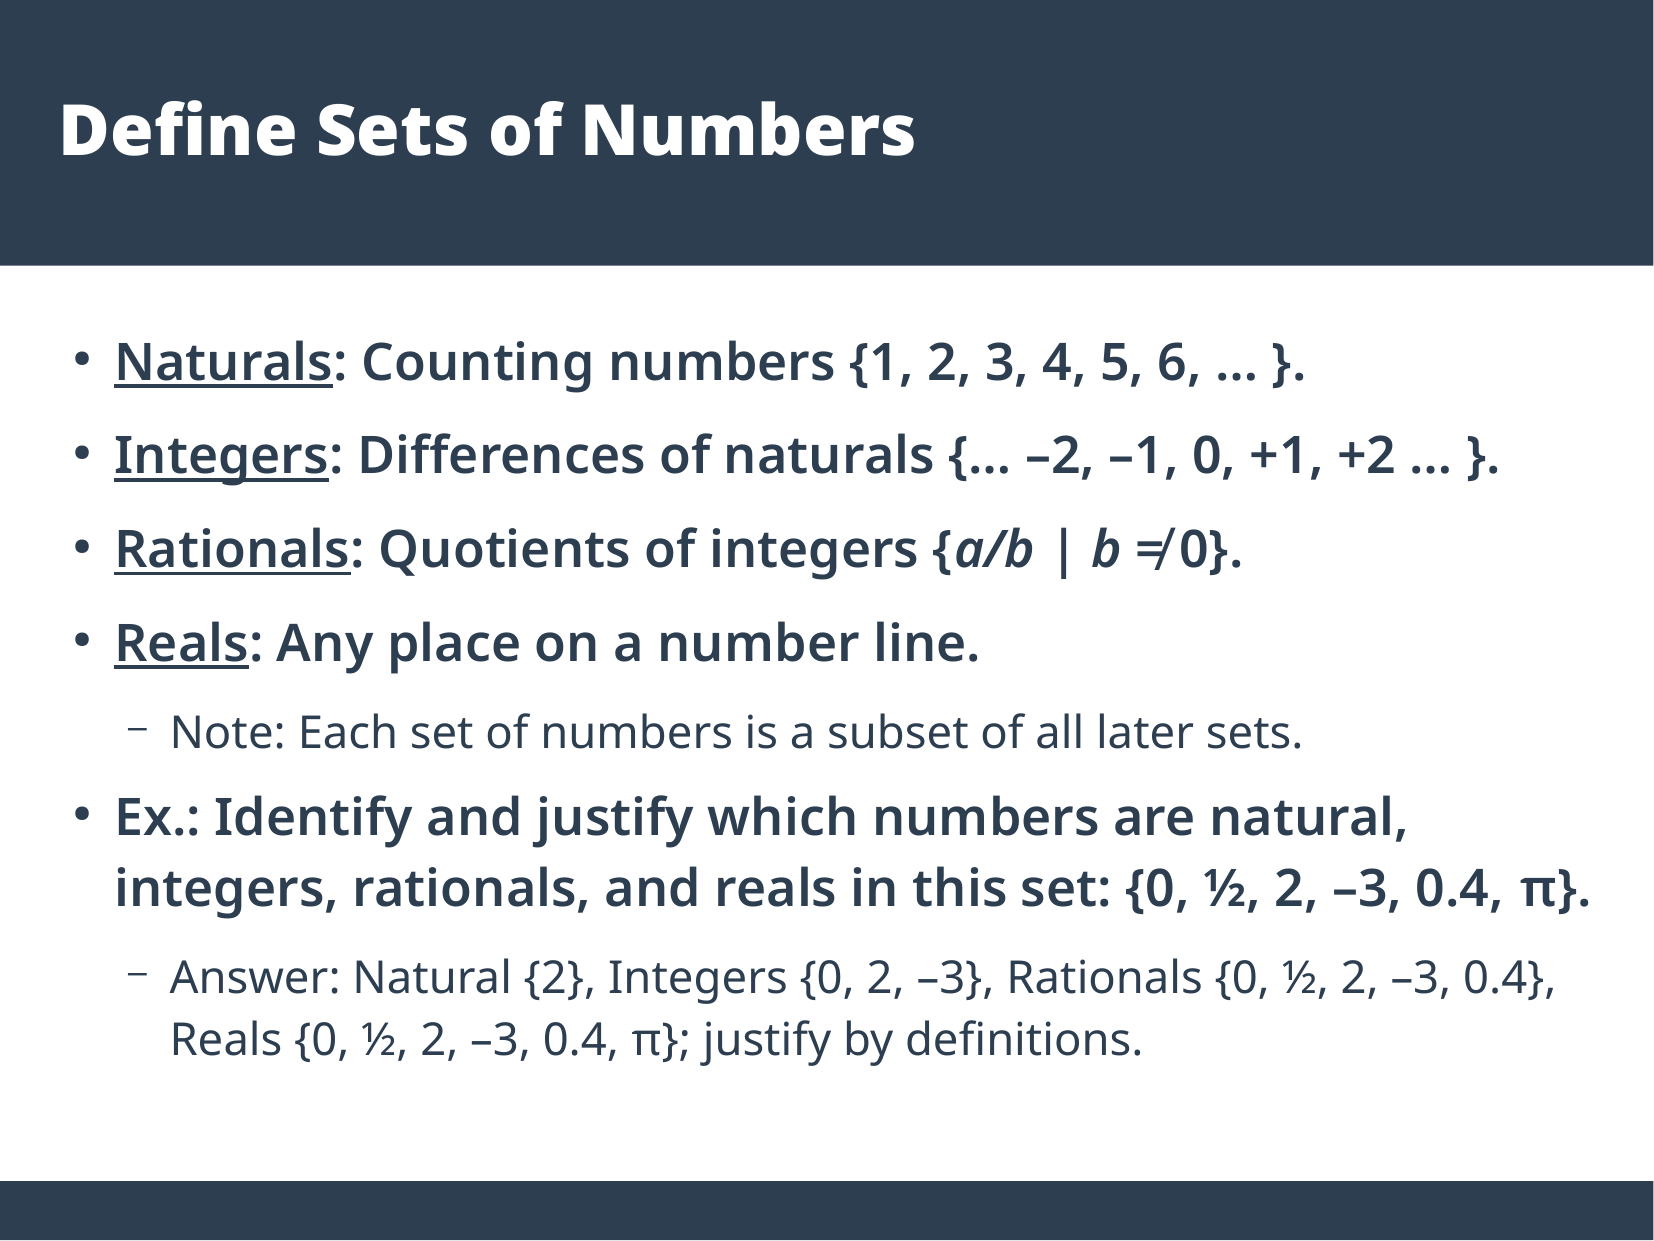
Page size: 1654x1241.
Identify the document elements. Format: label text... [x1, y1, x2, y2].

list Naturals: Counting numbers {1, 2, 3, 4, 5, 6, … }. Integers: Differences of naturals {… –2, –1, 0, +1, +2 … }. Rationals: Quotients of integers {a/b | b ≠ 0}. Reals: Any place on a number line. Note: Each set of numbers is a subset of all later sets. Ex.: Identify and justify which numbers are natural, integers, rationals, and reals in this set: {0, ½, 2, –3, 0.4, π}. Answer: Natural {2}, Integers {0, 2, –3}, Rationals {0, ½, 2, –3, 0.4}, Reals {0, ½, 2, –3, 0.4, π}; justify by definitions. [59, 324, 1595, 1111]
title Define Sets of Numbers [59, 49, 1595, 207]
